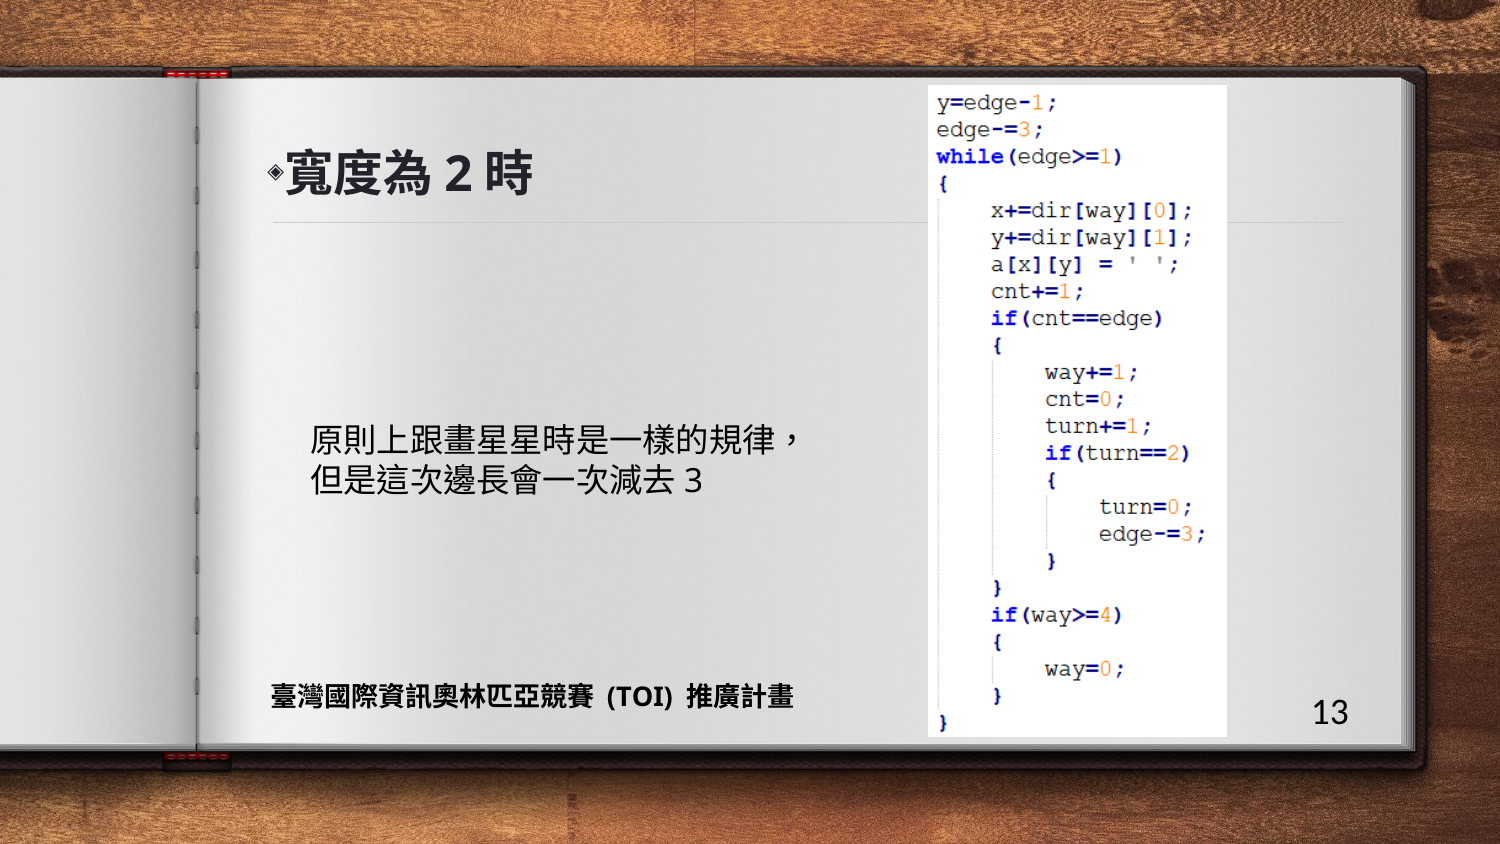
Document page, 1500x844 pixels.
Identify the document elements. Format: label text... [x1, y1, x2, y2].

text_box 原則上跟畫星星時是一樣的規律，但是這次邊長會一次減去3 [295, 411, 848, 508]
list 寬度為2時 [252, 126, 928, 216]
picture [928, 85, 1227, 737]
text_box 13 [1295, 672, 1386, 737]
